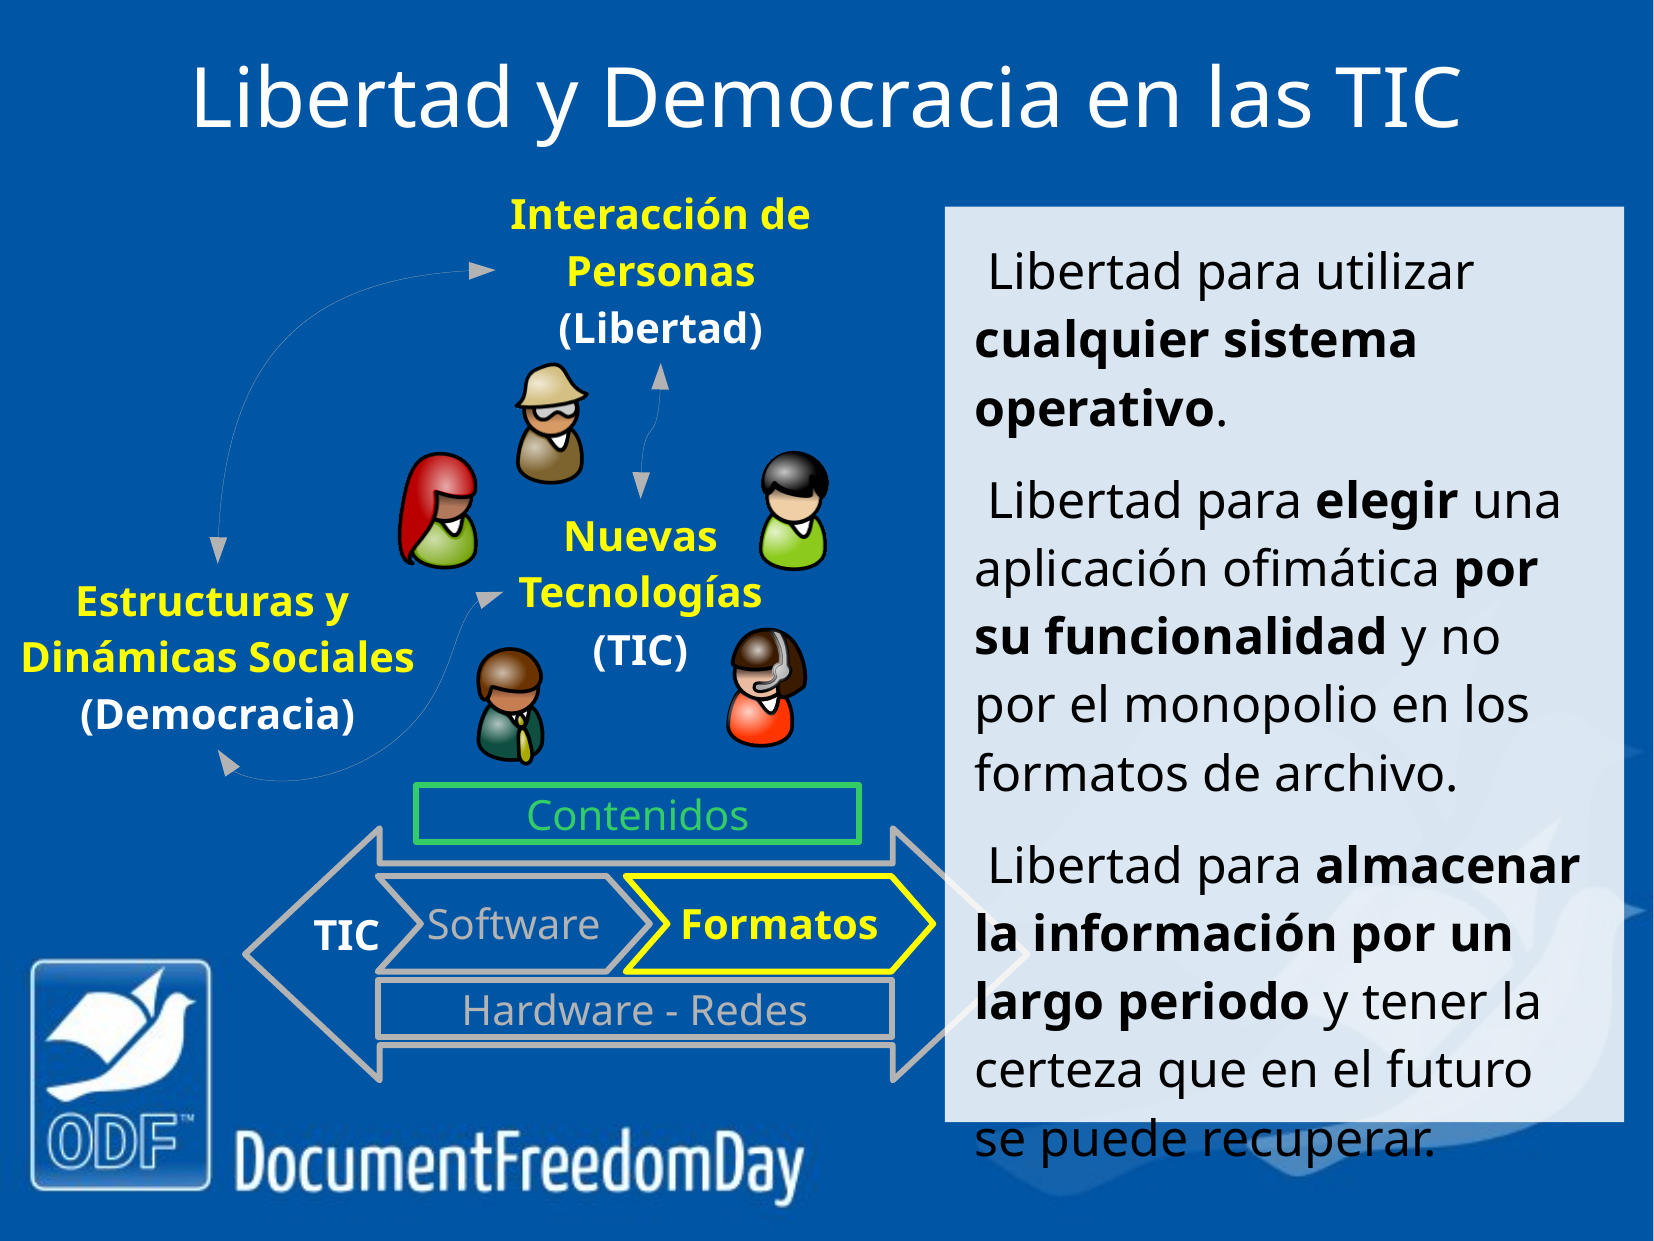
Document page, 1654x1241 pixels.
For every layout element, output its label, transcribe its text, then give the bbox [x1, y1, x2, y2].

text_box Nuevas Tecnologías (TIC) [503, 498, 777, 665]
picture [0, 0, 1654, 1241]
text_box Interacción de Personas (Libertad) [495, 177, 824, 343]
text_box Estructuras y Dinámicas Sociales (Democracia) [5, 563, 427, 730]
text_box Hardware - Redes [377, 980, 892, 1037]
title Libertad y Democracia en las TIC [82, 31, 1571, 160]
text_box Formatos [625, 875, 934, 972]
text_box Software [377, 875, 650, 972]
text_box Libertad para utilizar cualquier sistema operativo. Libertad para elegir una aplicación ofimática por su funcionalidad y no por el monopolio en los formatos de archivo. Libertad para almacenar la información por un largo periodo y tener la certeza que en el futuro se puede recuperar. [944, 206, 1625, 1123]
text_box Contenidos [416, 785, 860, 843]
text_box TIC [298, 898, 423, 1052]
